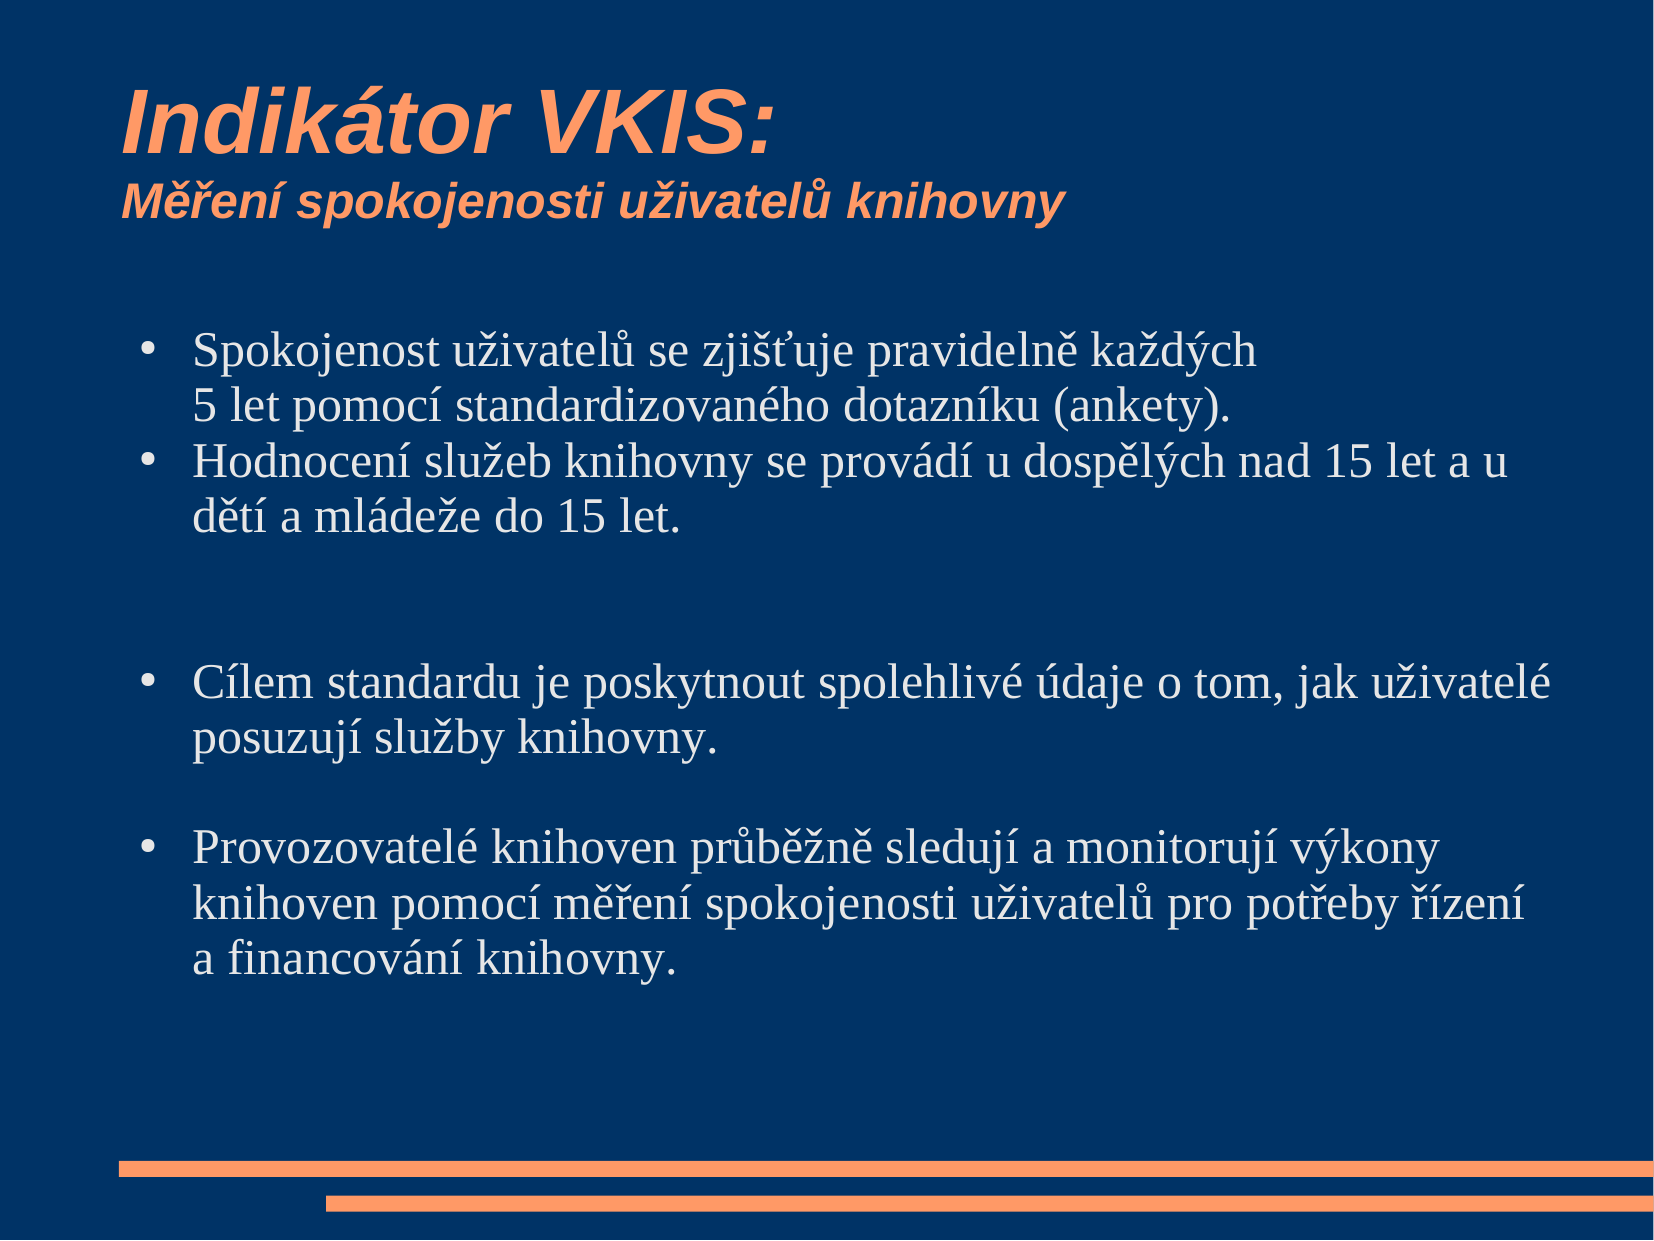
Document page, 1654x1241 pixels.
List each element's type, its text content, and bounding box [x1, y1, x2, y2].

title Indikátor VKIS: Měření spokojenosti uživatelů knihovny [121, 46, 1534, 254]
list Spokojenost uživatelů se zjišťuje pravidelně každých 5 let pomocí standardizovaného dotazníku (ankety). Hodnocení služeb knihovny se provádí u dospělých nad 15 let a u dětí a mládeže do 15 let. Cílem standardu je poskytnout spolehlivé údaje o tom, jak uživatelé posuzují služby knihovny. Provozovatelé knihoven průběžně sledují a monitorují výkony knihoven pomocí měření spokojenosti uživatelů pro potřeby řízení a financování knihovny. [121, 322, 1561, 1132]
